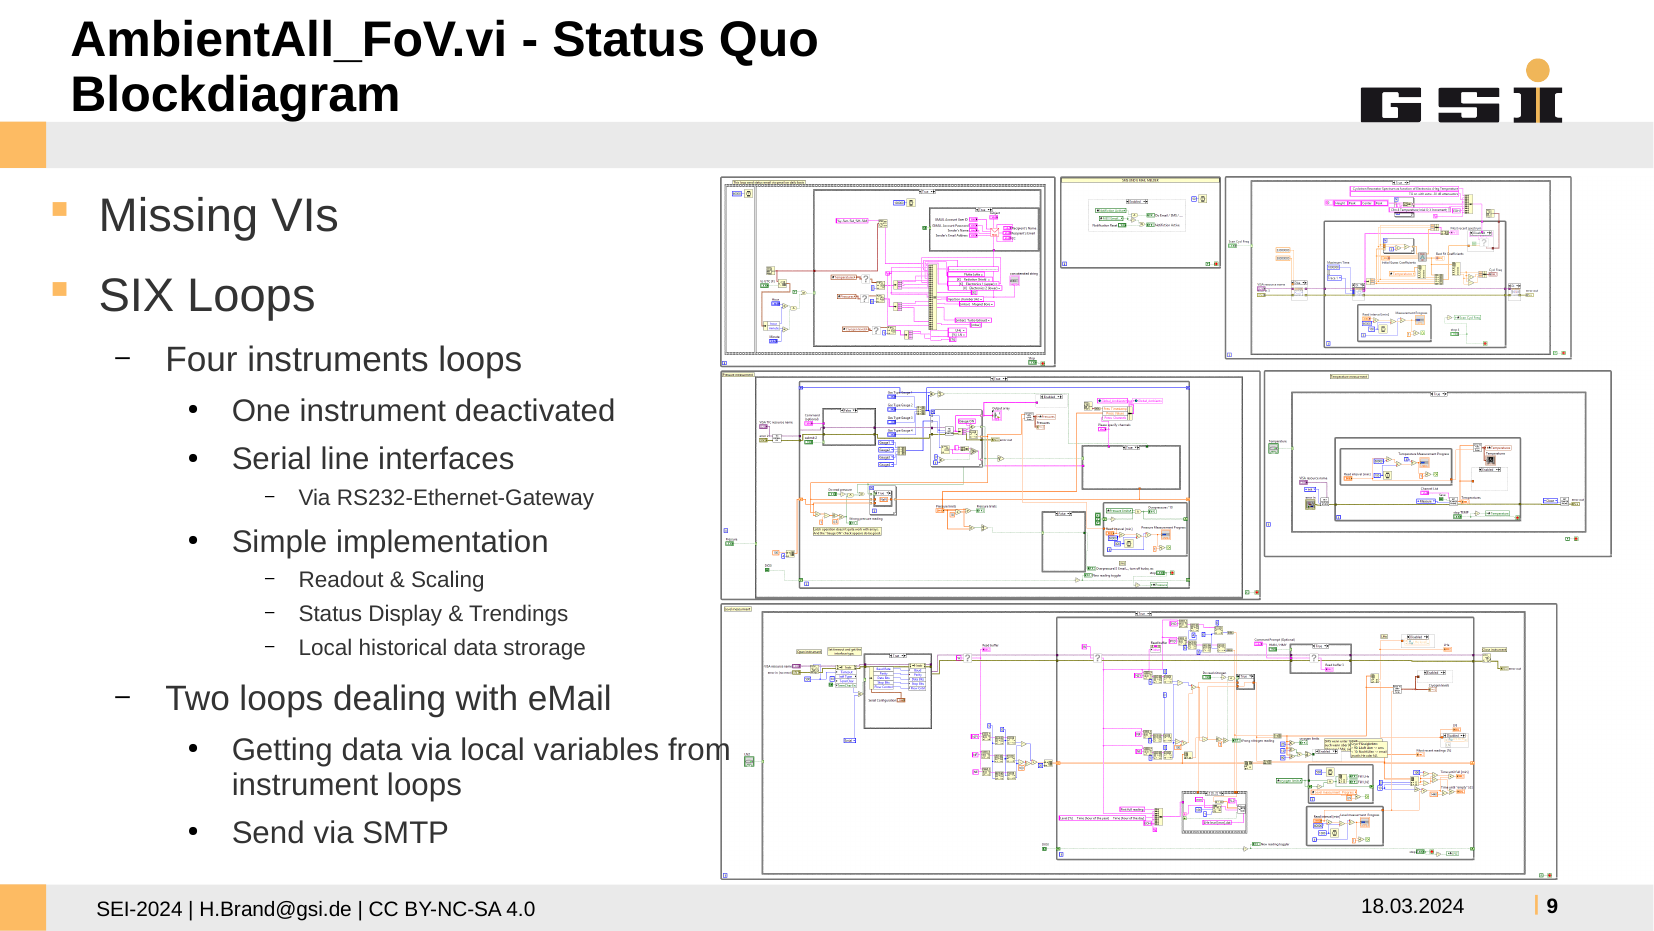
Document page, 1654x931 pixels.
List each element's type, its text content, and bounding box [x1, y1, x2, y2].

title AmbientAll_FoV.vi - Status Quo Blockdiagram [70, 10, 1081, 123]
list Missing VIs SIX Loops Four instruments loops One instrument deactivated Serial line interfaces Via RS232-Ethernet-Gateway Simple implementation Readout & Scaling Status Display & Trendings Local historical data strorage Two loops dealing with eMail Getting data via local variables from instrument loops Send via SMTP [32, 188, 740, 854]
picture [720, 176, 1654, 880]
picture [1359, 56, 1564, 125]
